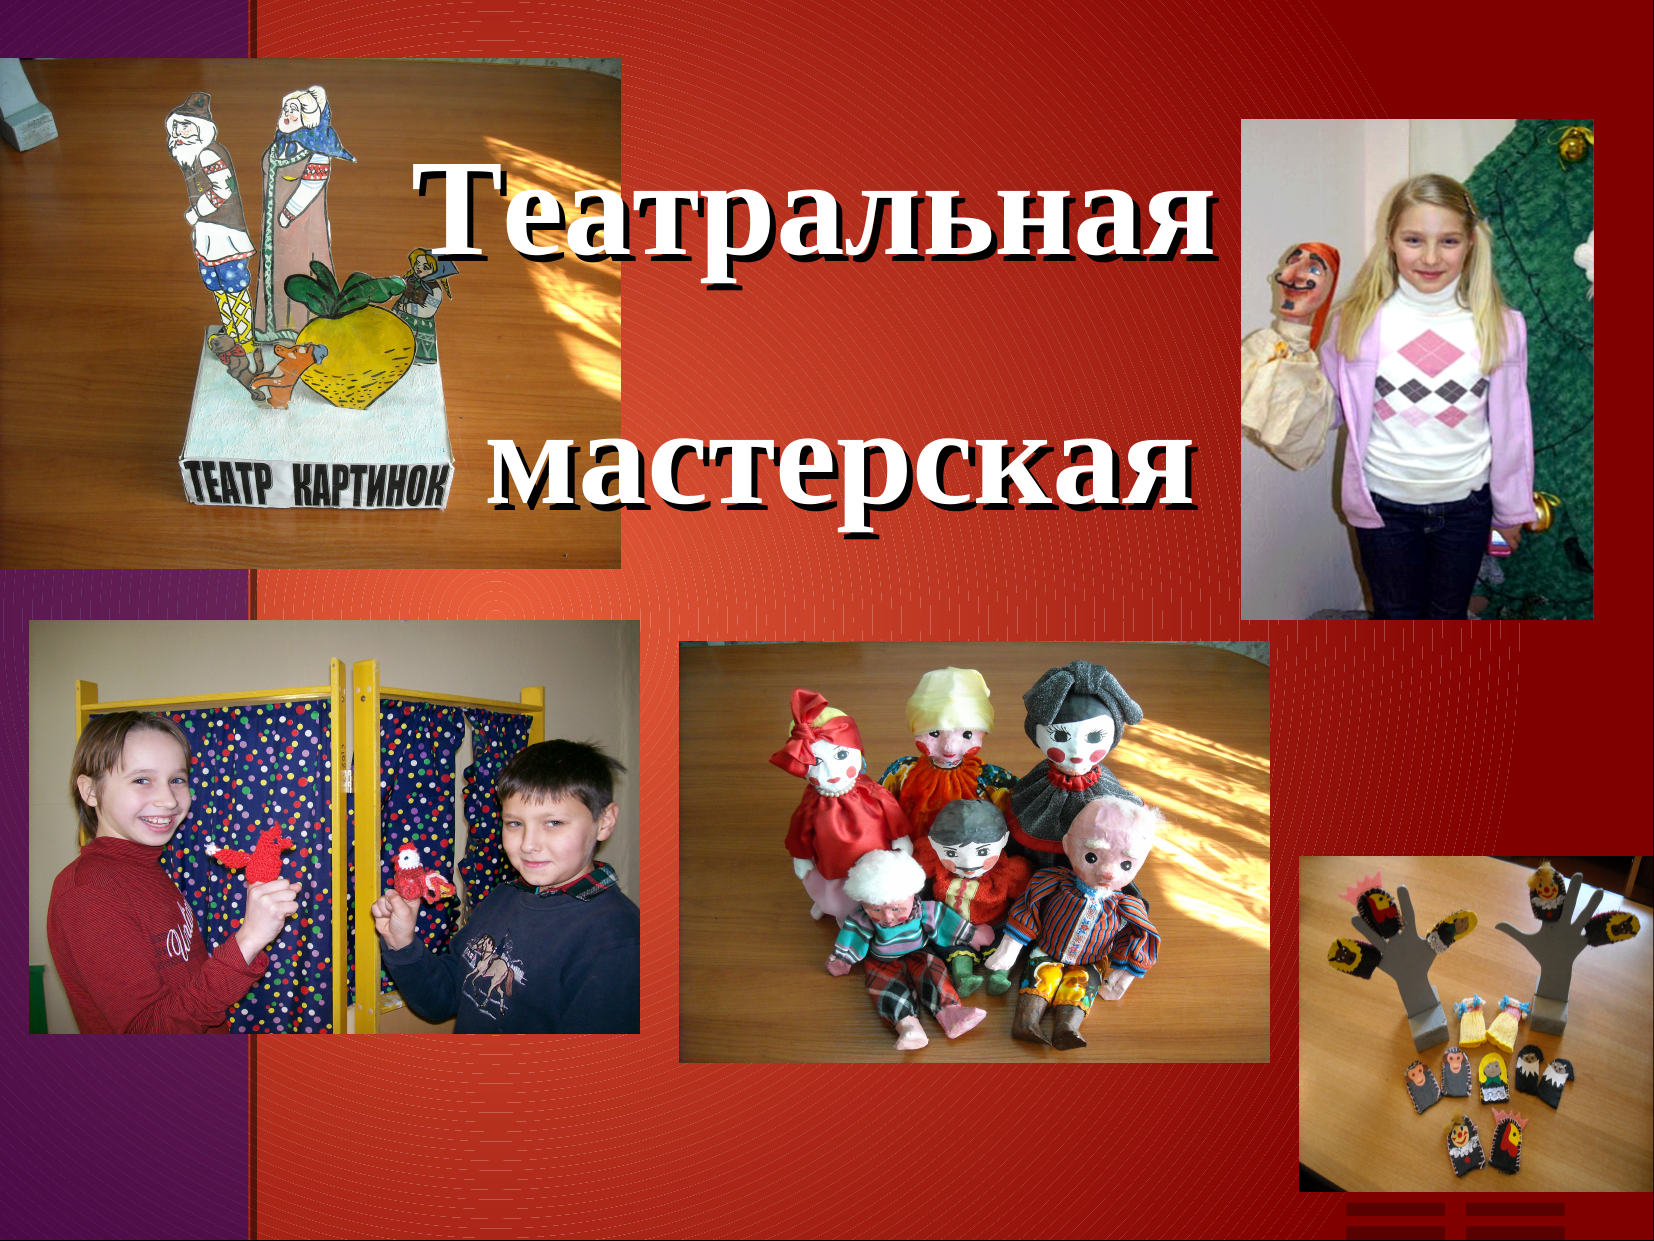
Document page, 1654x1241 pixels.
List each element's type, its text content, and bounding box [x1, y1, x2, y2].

picture [1299, 856, 1654, 1192]
title Театральная [119, 104, 1533, 312]
title мастерская [123, 353, 1240, 562]
picture [29, 620, 640, 1034]
picture [679, 641, 1270, 1063]
picture [0, 58, 621, 569]
picture [1240, 118, 1595, 621]
